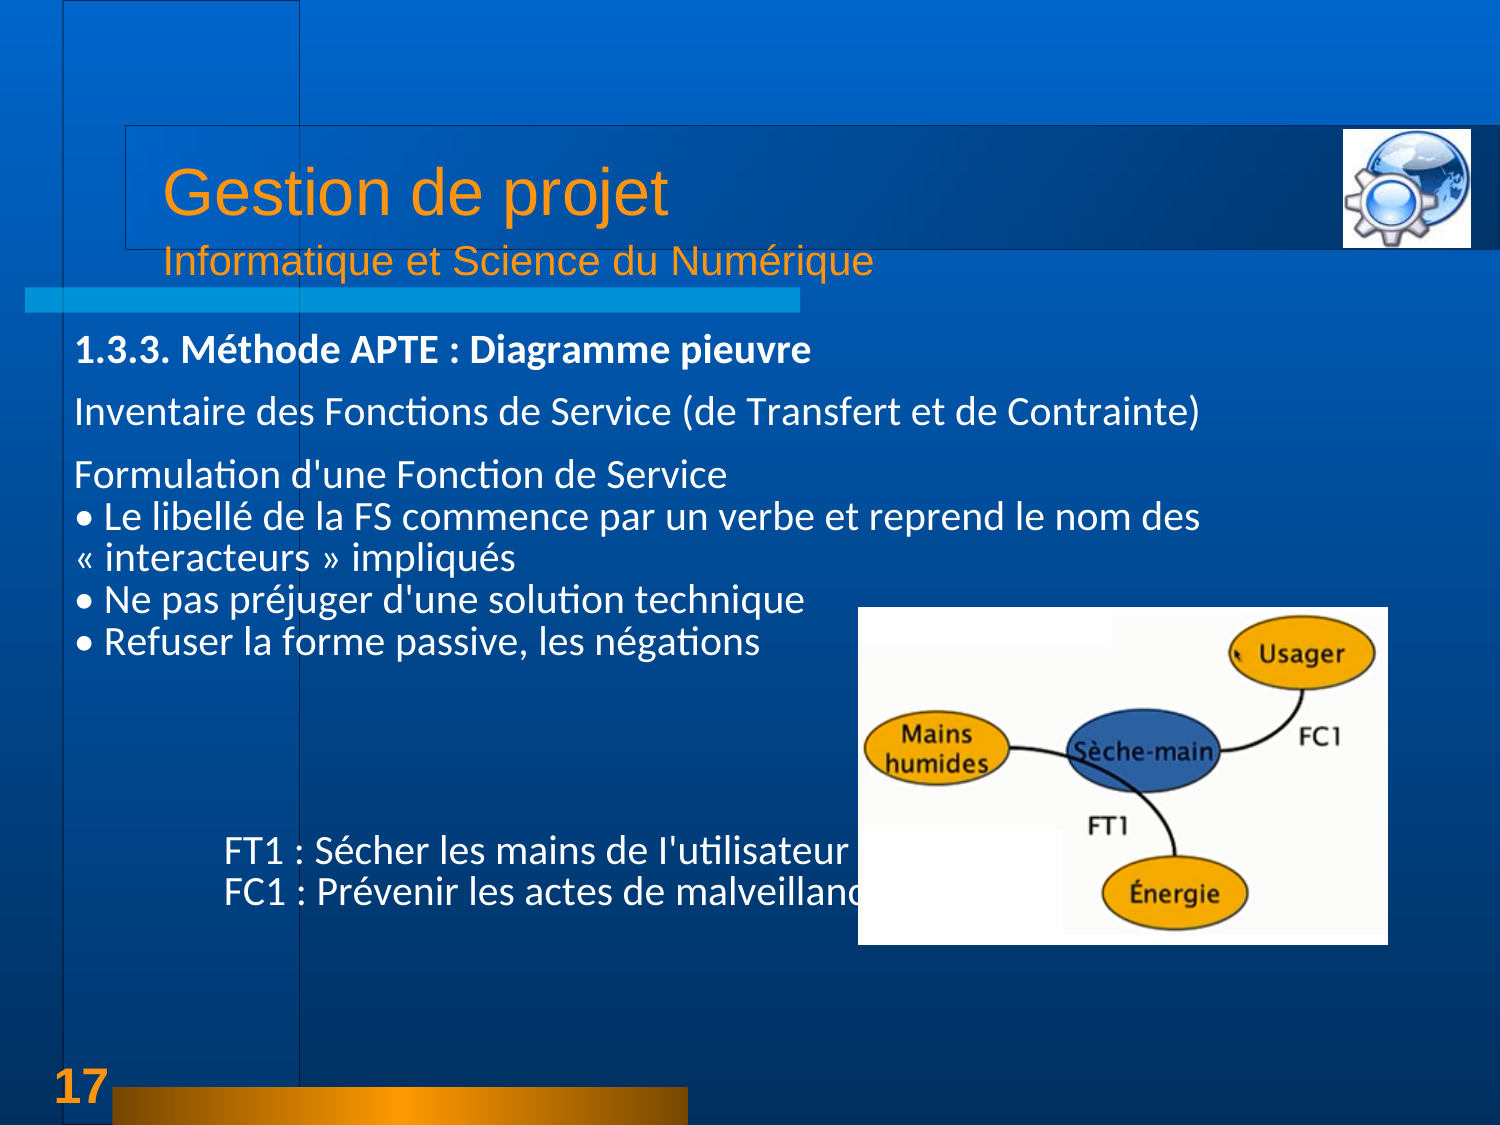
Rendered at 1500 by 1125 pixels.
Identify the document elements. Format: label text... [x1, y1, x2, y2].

picture [1343, 129, 1471, 248]
picture [858, 607, 1388, 945]
text_box 1.3.3. Méthode APTE : Diagramme pieuvre Inventaire des Fonctions de Service (de Transfert et de Contrainte) Formulation d'une Fonction de Service • Le libellé de la FS commence par un verbe et reprend le nom des « interacteurs » impliqués • Ne pas préjuger d'une solution technique • Refuser la forme passive, les négations FT1 : Sécher les mains de I'utilisateur à partir d'une source d'énergie FC1 : Prévenir les actes de malveillance de l'usager [59, 324, 1447, 1054]
